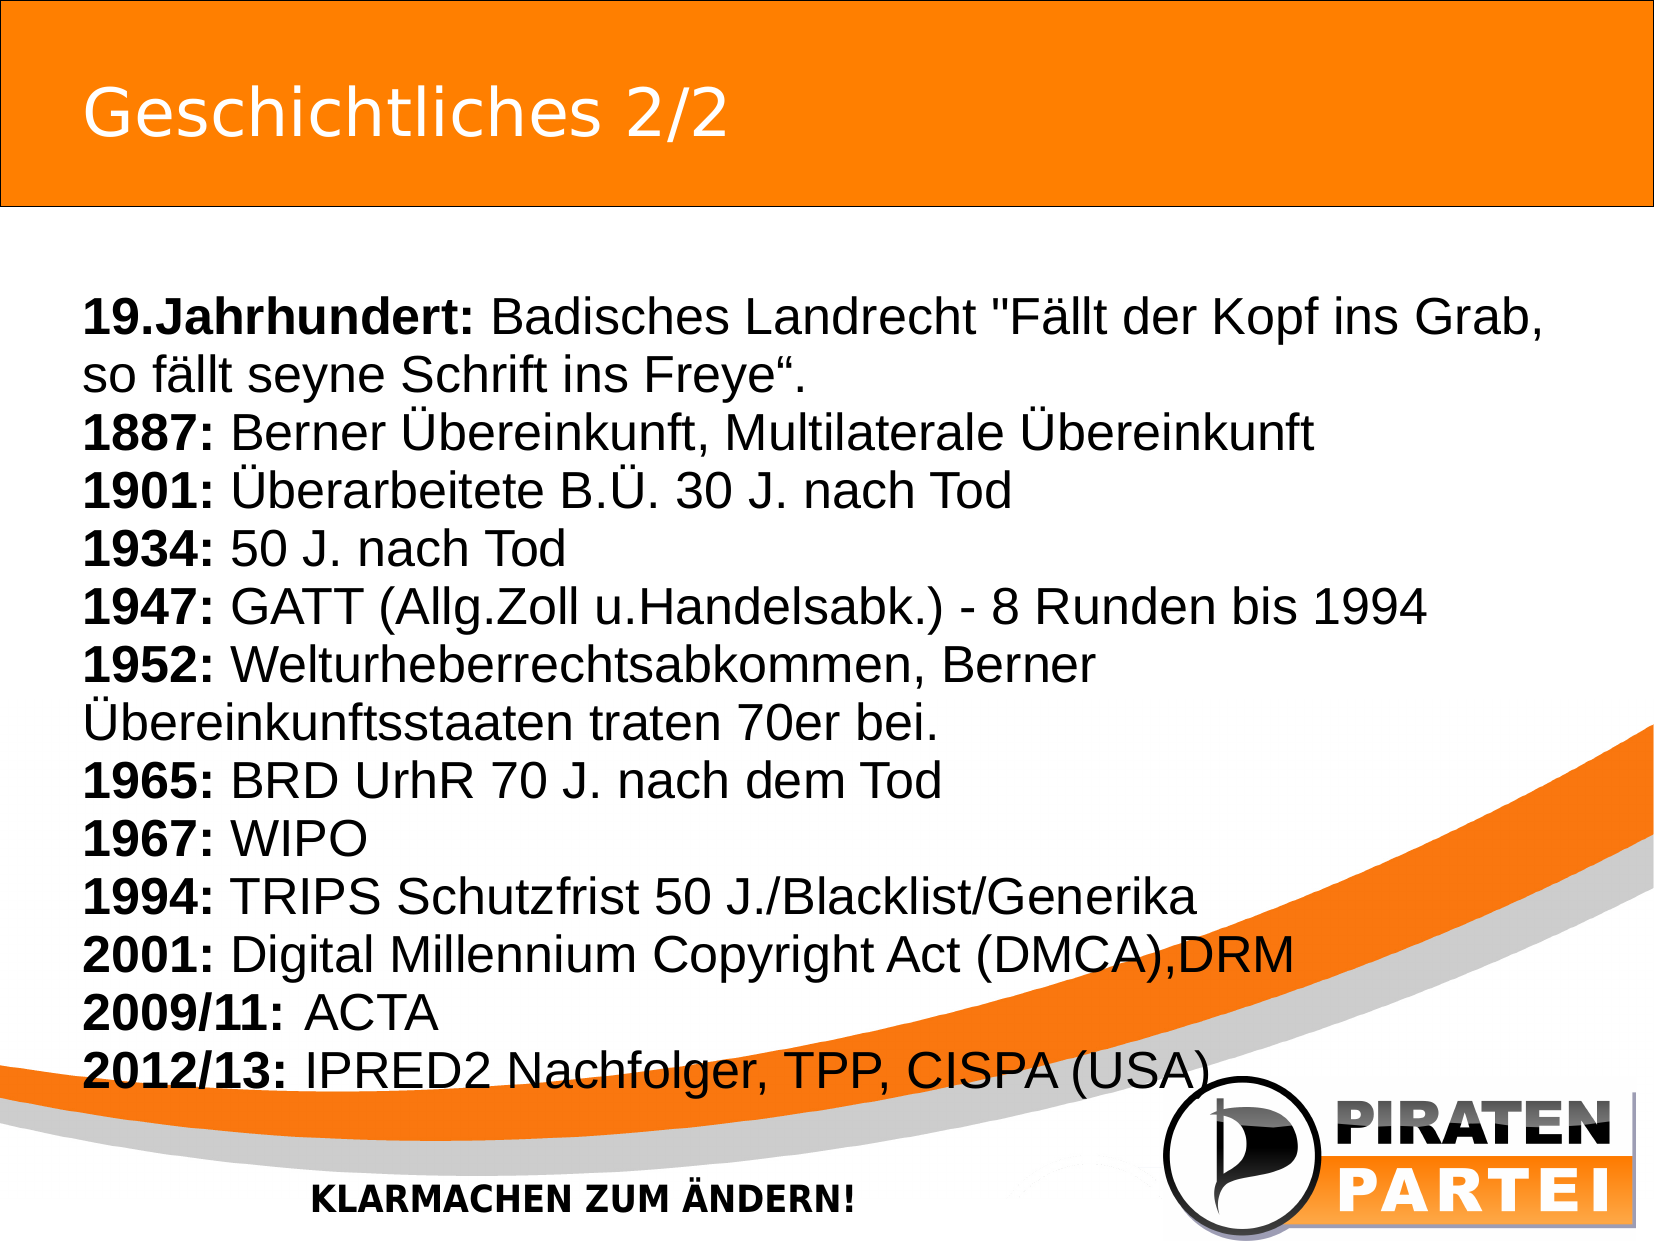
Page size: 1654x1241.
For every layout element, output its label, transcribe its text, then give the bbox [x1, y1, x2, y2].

picture [745, 1190, 756, 1199]
picture [0, 699, 1654, 1241]
title Geschichtliches 2/2 [82, 56, 1571, 170]
picture [796, 1190, 803, 1197]
picture [392, 1190, 399, 1197]
subtitle 19.Jahrhundert: Badisches Landrecht "Fällt der Kopf ins Grab, so fällt seyne Schrift ins Freye“. 1887: Berner Übereinkunft, Multilaterale Übereinkunft 1901: Überarbeitete B.Ü. 30 J. nach Tod 1934: 50 J. nach Tod 1947: GATT (Allg.Zoll u.Handelsabk.) - 8 Runden bis 1994 1952: Welturheberrechtsabkommen, Berner Übereinkunftsstaaten traten 70er bei. 1965: BRD UrhR 70 J. nach dem Tod 1967: WIPO 1994: TRIPS Schutzfrist 50 J./Blacklist/Generika 2001: Digital Millennium Copyright Act (DMCA),DRM 2009/11: ACTA 2012/13: IPRED2 Nachfolger, TPP, CISPA (USA) [82, 287, 1571, 1158]
